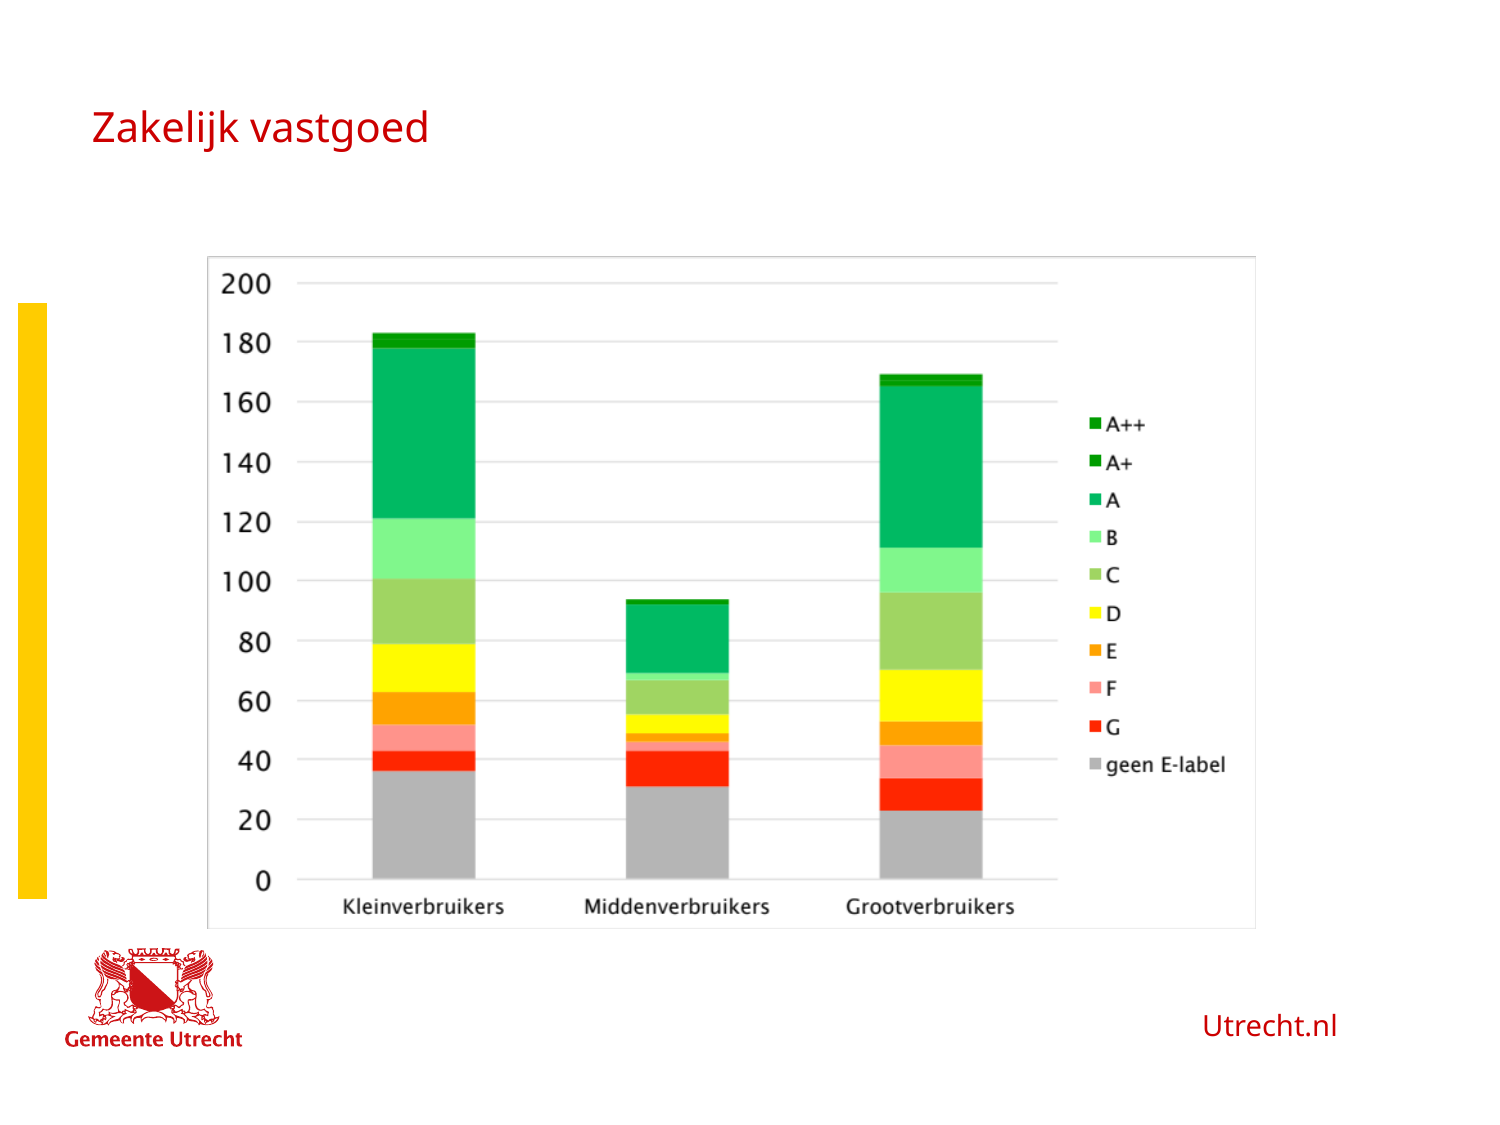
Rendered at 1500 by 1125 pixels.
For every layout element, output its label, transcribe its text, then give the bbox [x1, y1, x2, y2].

picture [206, 255, 1256, 929]
text_box Zakelijk vastgoed [76, 54, 1427, 197]
